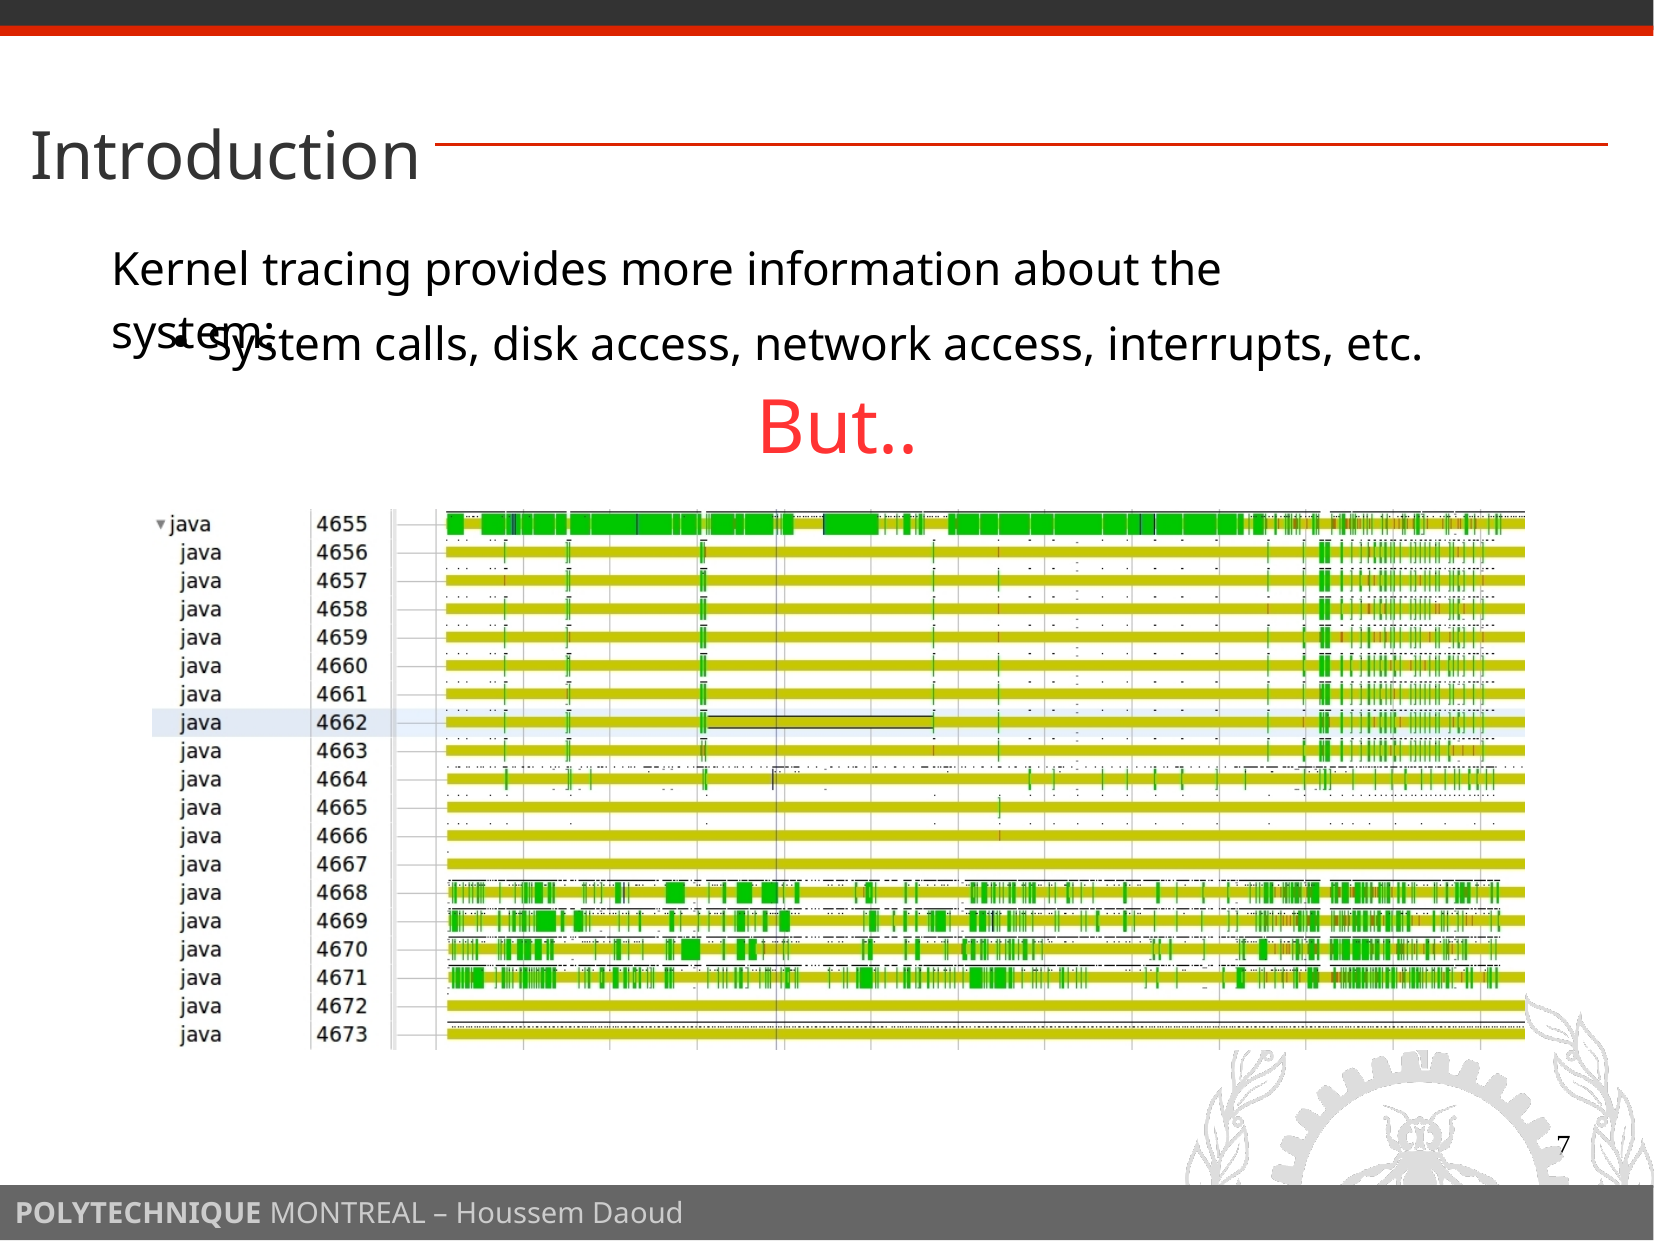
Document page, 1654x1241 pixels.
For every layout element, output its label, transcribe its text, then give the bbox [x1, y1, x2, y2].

text_box Kernel tracing provides more information about the system: [61, 229, 1397, 304]
text_box System calls, disk access, network access, interrupts, etc. [157, 304, 1650, 379]
picture [152, 509, 1654, 1185]
text_box But.. [706, 365, 947, 478]
text_box [0, 0, 1654, 36]
text_box POLYTECHNIQUE MONTREAL – Houssem Daoud [0, 1185, 1654, 1241]
text_box Introduction [30, 60, 1561, 203]
